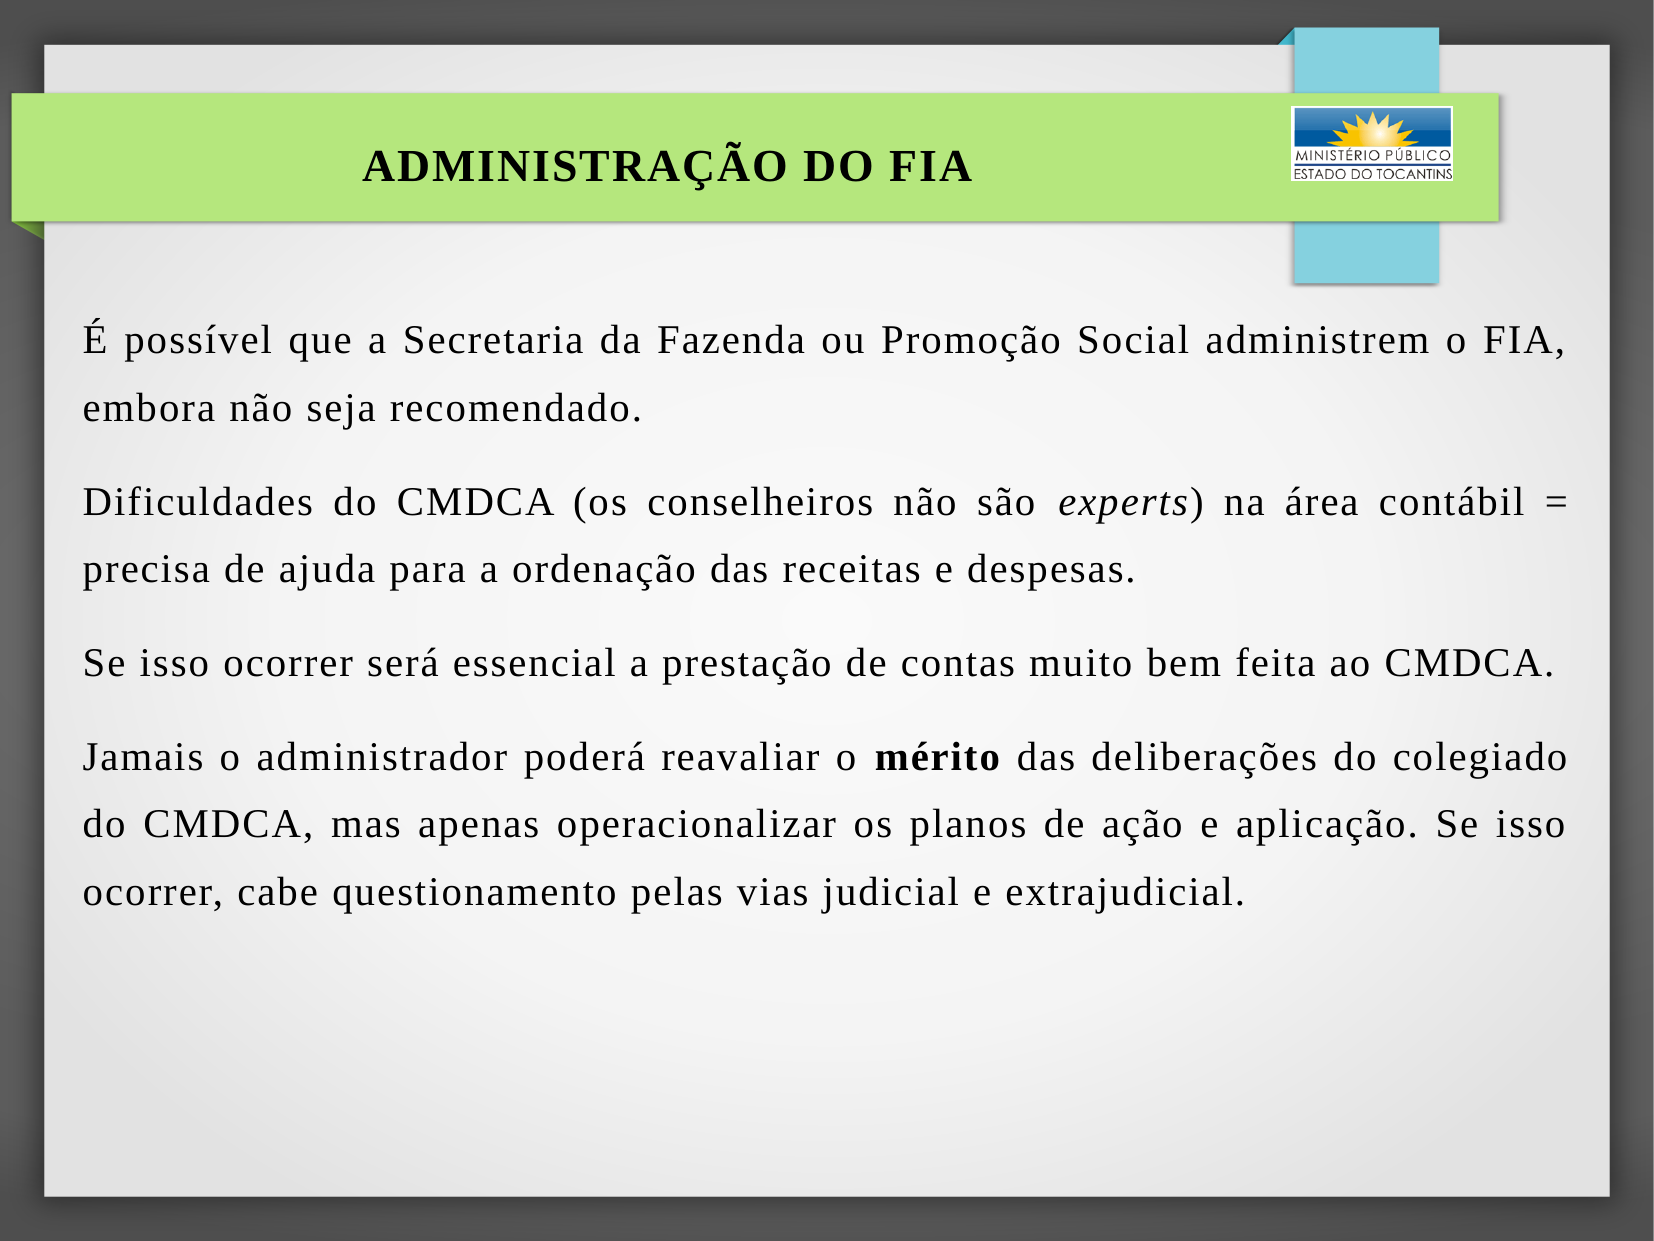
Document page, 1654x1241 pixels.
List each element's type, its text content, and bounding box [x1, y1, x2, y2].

title ADMINISTRAÇÃO DO FIA [82, 94, 1264, 213]
list É possível que a Secretaria da Fazenda ou Promoção Social administrem o FIA, embora não seja recomendado. Dificuldades do CMDCA (os conselheiros não são experts) na área contábil = precisa de ajuda para a ordenação das receitas e despesas. Se isso ocorrer será essencial a prestação de contas muito bem feita ao CMDCA. Jamais o administrador poderá reavaliar o mérito das deliberações do colegiado do CMDCA, mas apenas operacionalizar os planos de ação e aplicação. Se isso ocorrer, cabe questionamento pelas vias judicial e extrajudicial. [82, 295, 1571, 1015]
picture [0, 0, 1654, 1241]
